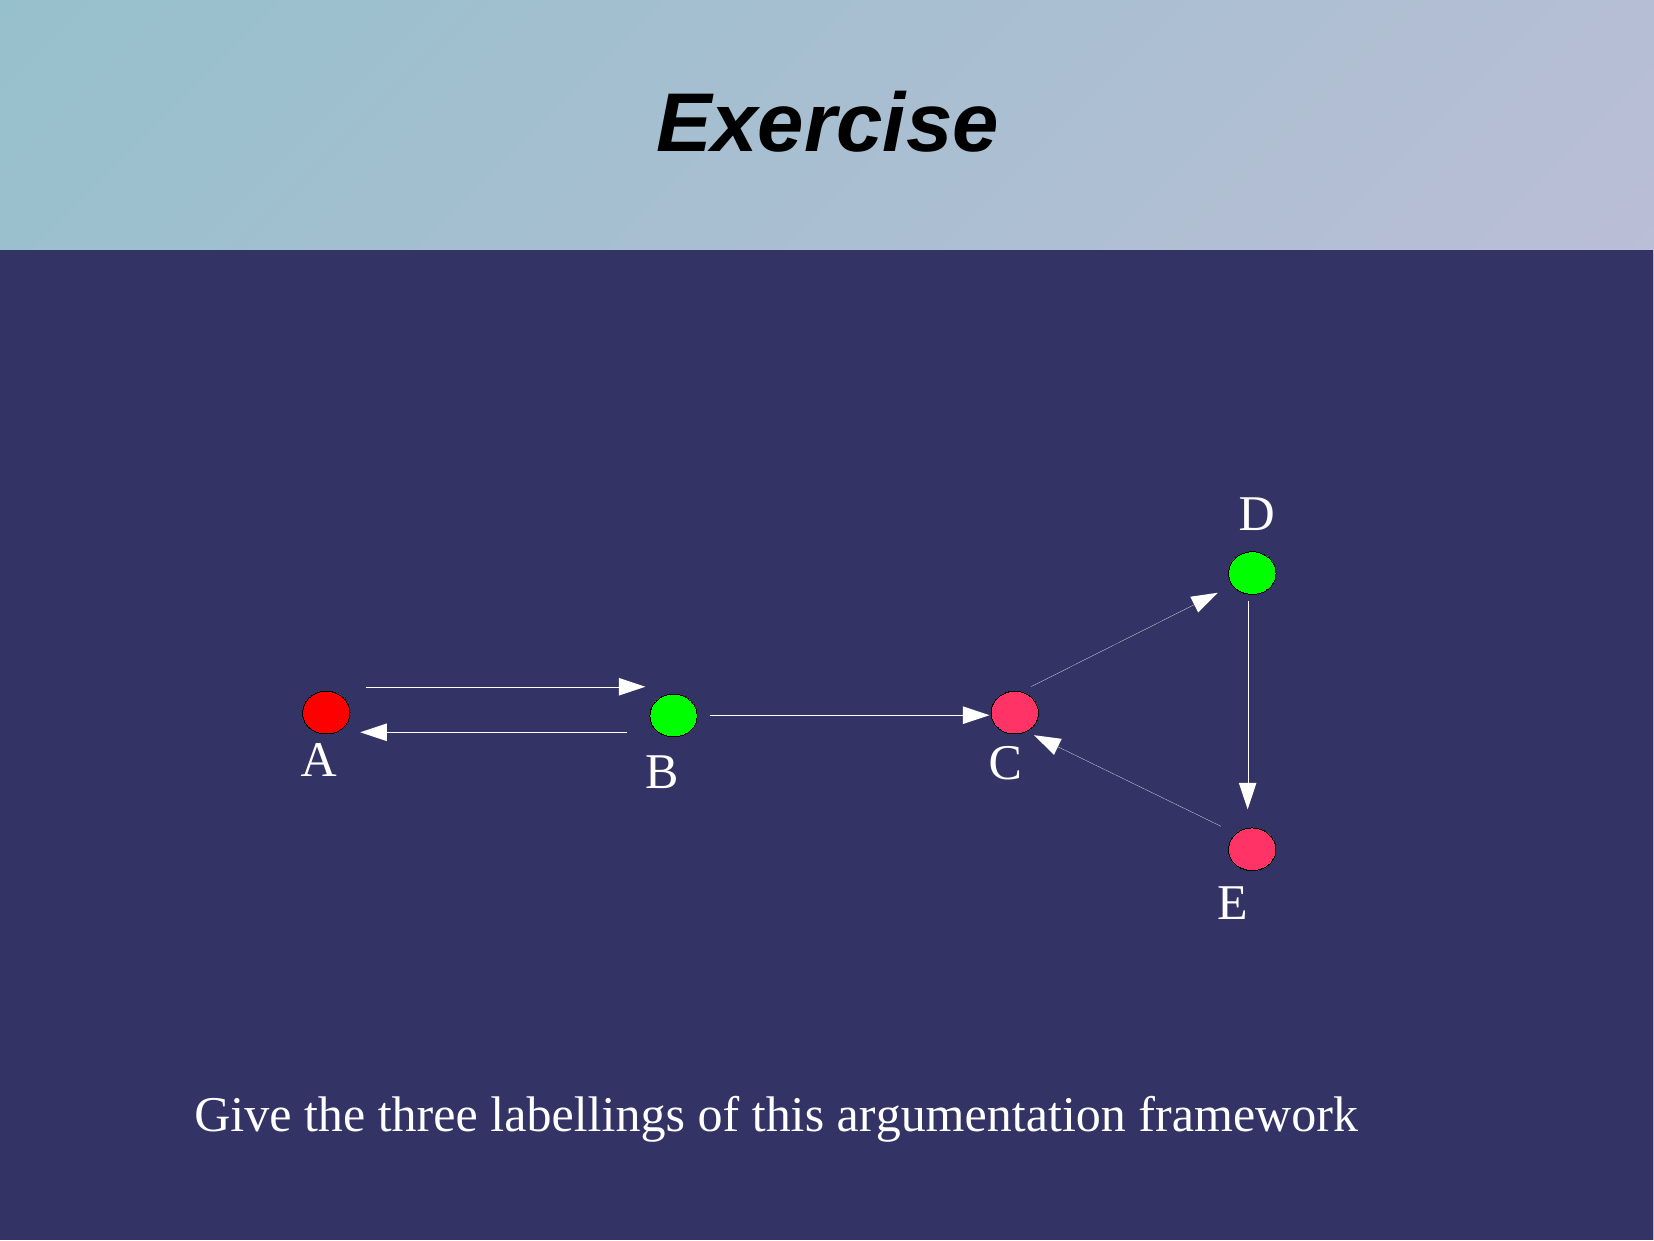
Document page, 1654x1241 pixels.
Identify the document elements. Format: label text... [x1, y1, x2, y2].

text_box [649, 694, 698, 737]
text_box E [1217, 874, 1273, 993]
text_box [991, 691, 1039, 734]
text_box A [300, 732, 356, 851]
text_box B [644, 743, 701, 862]
title Exercise [121, 19, 1534, 227]
text_box [1228, 555, 1277, 595]
text_box [1228, 827, 1276, 871]
text_box D [1238, 485, 1299, 562]
text_box Give the three labellings of this argumentation framework [194, 1086, 1497, 1162]
text_box [302, 691, 351, 732]
text_box C [988, 735, 1049, 853]
